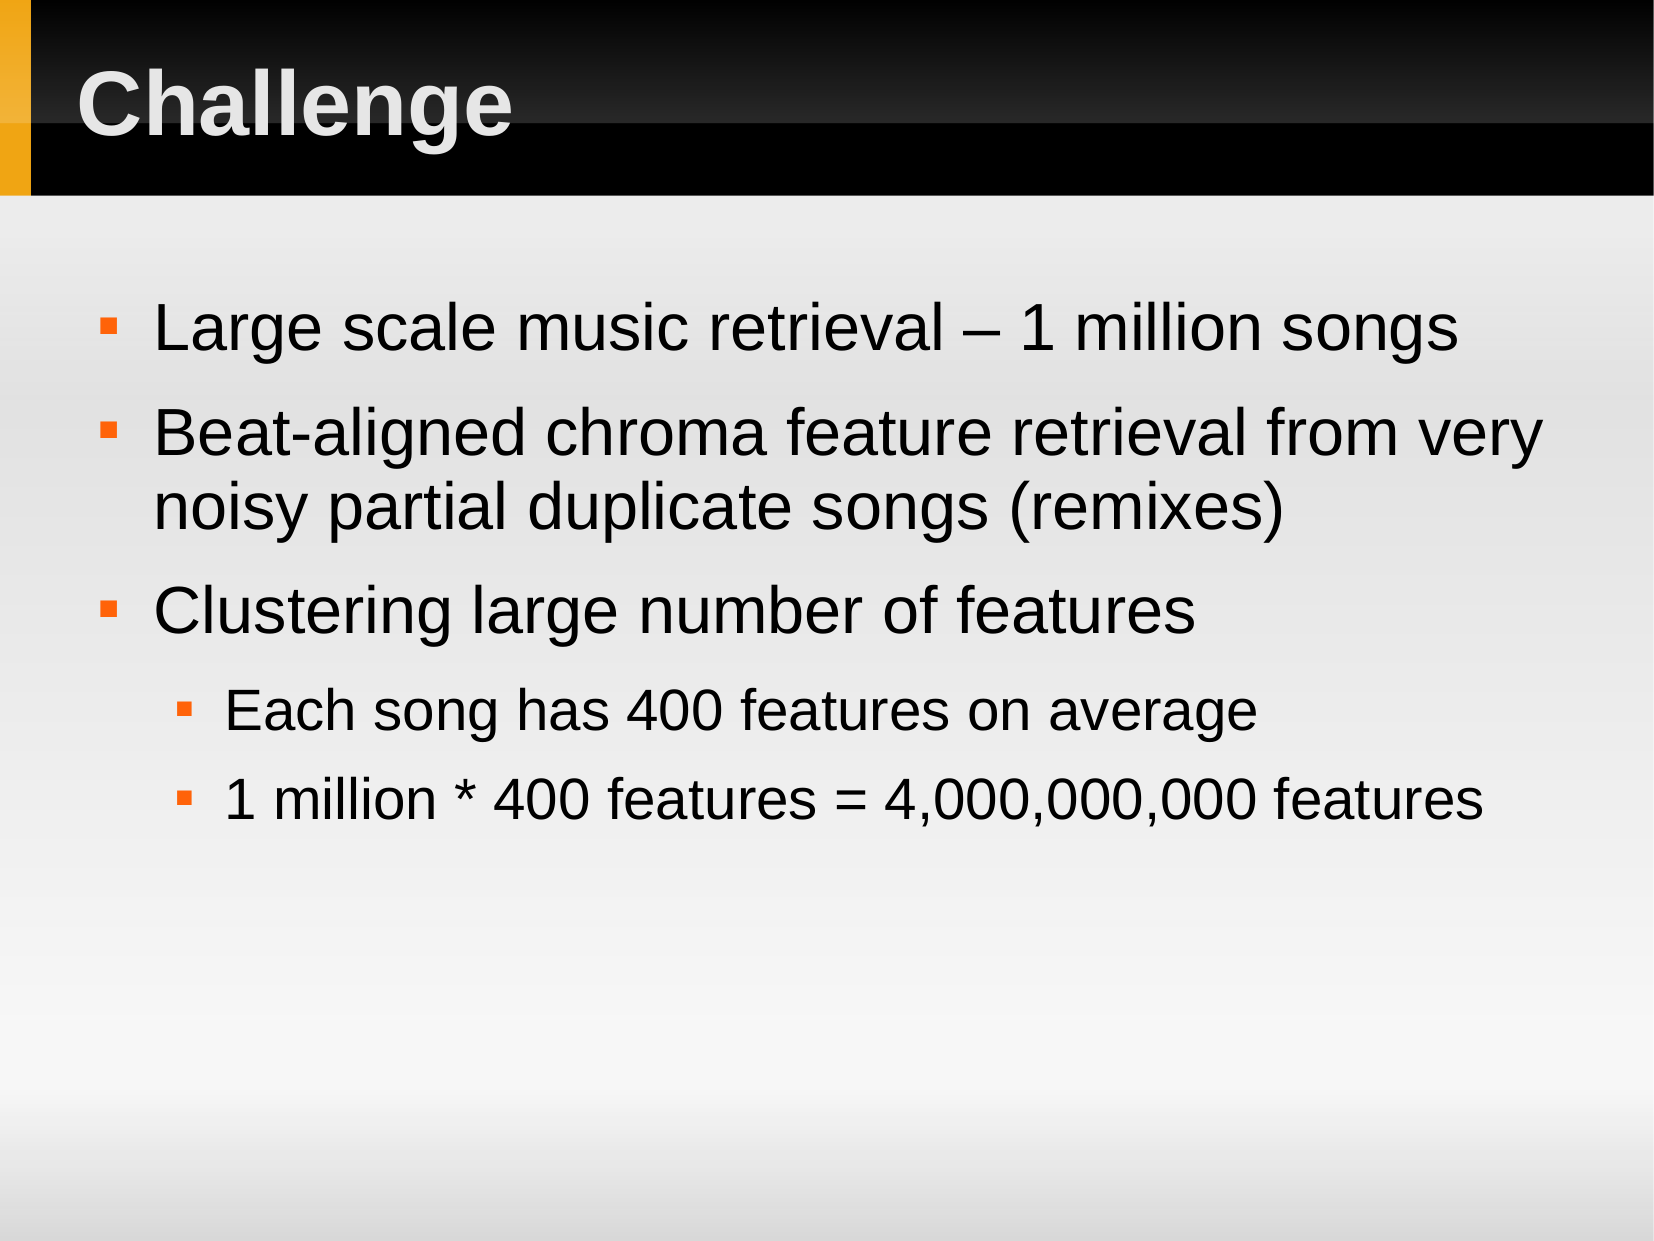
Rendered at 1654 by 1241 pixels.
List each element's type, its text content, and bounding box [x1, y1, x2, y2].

list Large scale music retrieval – 1 million songs Beat-aligned chroma feature retrieval from very noisy partial duplicate songs (remixes) Clustering large number of features Each song has 400 features on average 1 million * 400 features = 4,000,000,000 features [82, 290, 1571, 1109]
title Challenge [76, 0, 1565, 208]
picture [0, 0, 1654, 1241]
